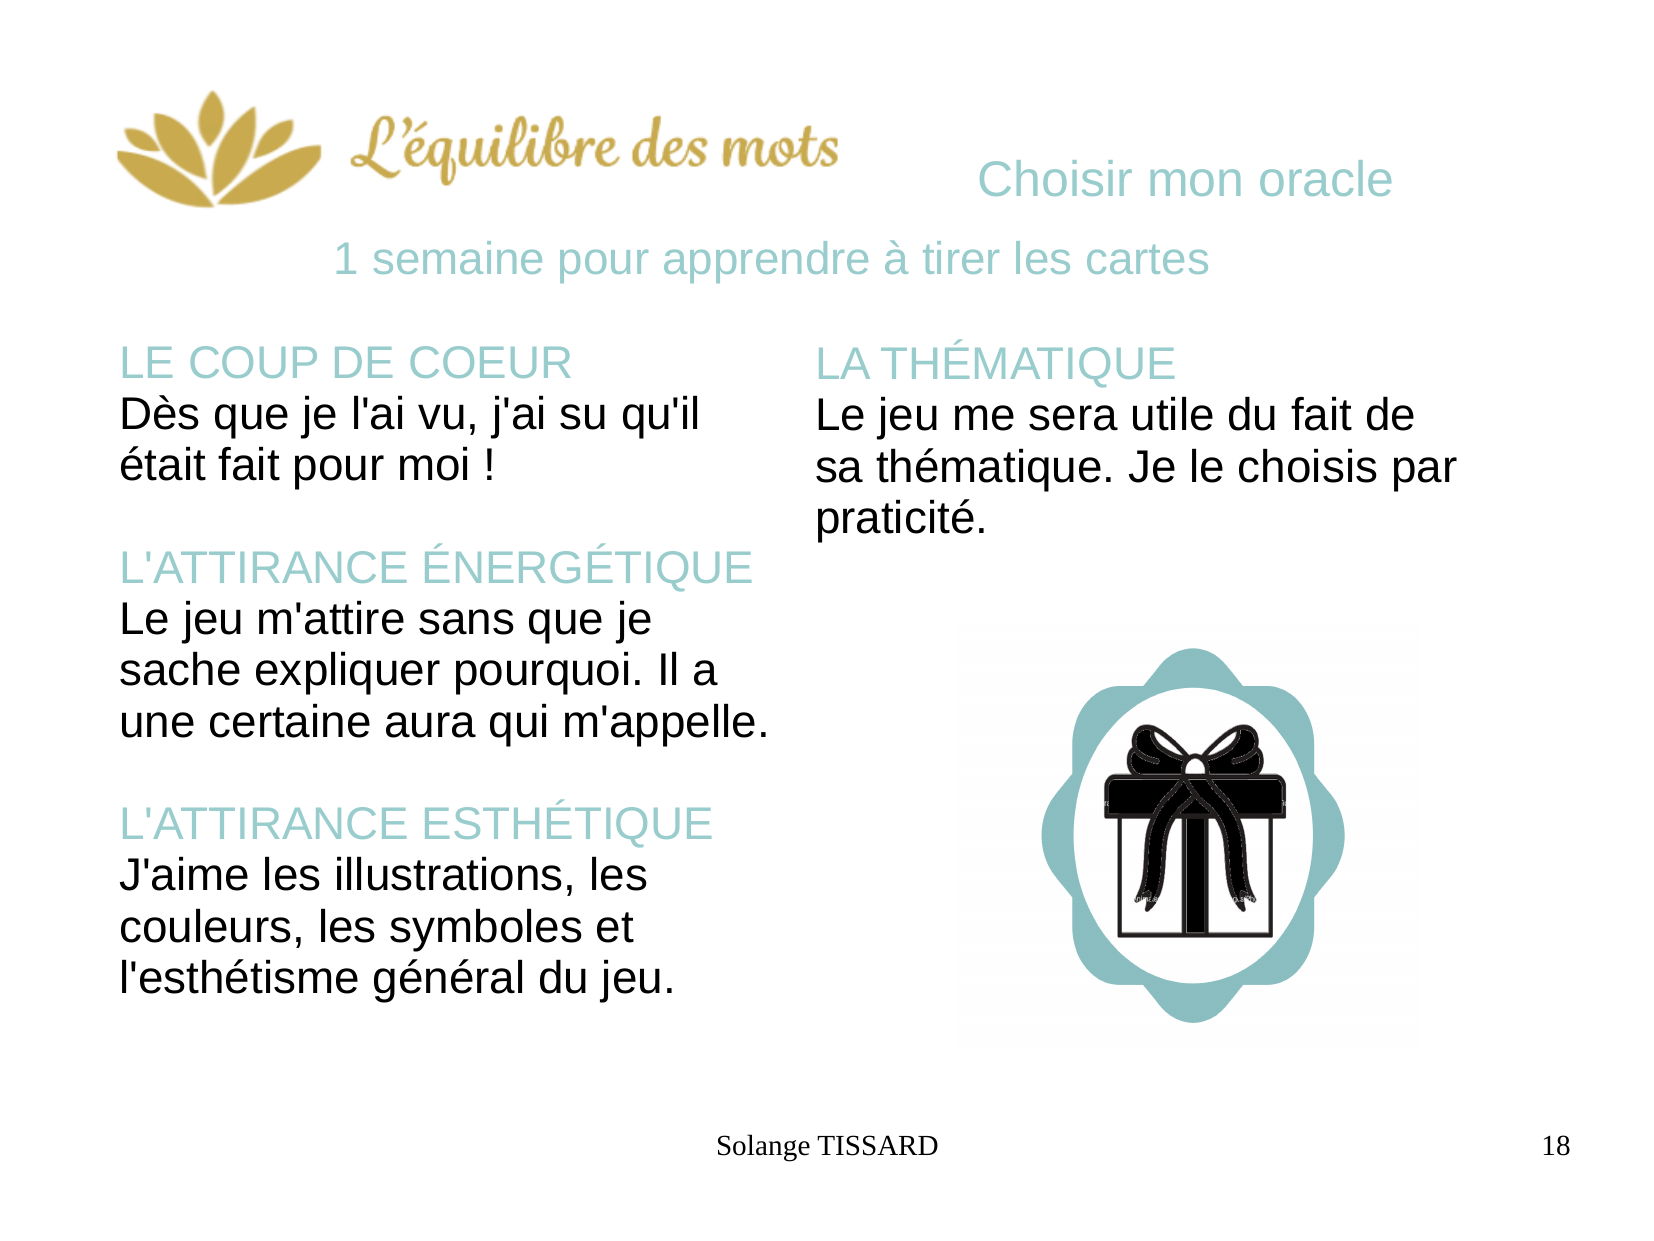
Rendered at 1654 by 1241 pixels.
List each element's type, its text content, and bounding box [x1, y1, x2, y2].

text_box 1 semaine pour apprendre à tirer les cartes [318, 225, 1359, 343]
picture [85, 82, 863, 225]
picture [956, 625, 1418, 1052]
title Choisir mon oracle [933, 141, 1440, 217]
text_box LA THÉMATIQUE Le jeu me sera utile du fait de sa thématique. Je le choisis par praticité. [814, 338, 1535, 543]
subtitle LE COUP DE COEUR Dès que je l'ai vu, j'ai su qu'il était fait pour moi ! L'ATTIRANCE ÉNERGÉTIQUE Le jeu m'attire sans que je sache expliquer pourquoi. Il a une certaine aura qui m'appelle. L'ATTIRANCE ESTHÉTIQUE J'aime les illustrations, les couleurs, les symboles et l'esthétisme général du jeu. [119, 338, 804, 1104]
